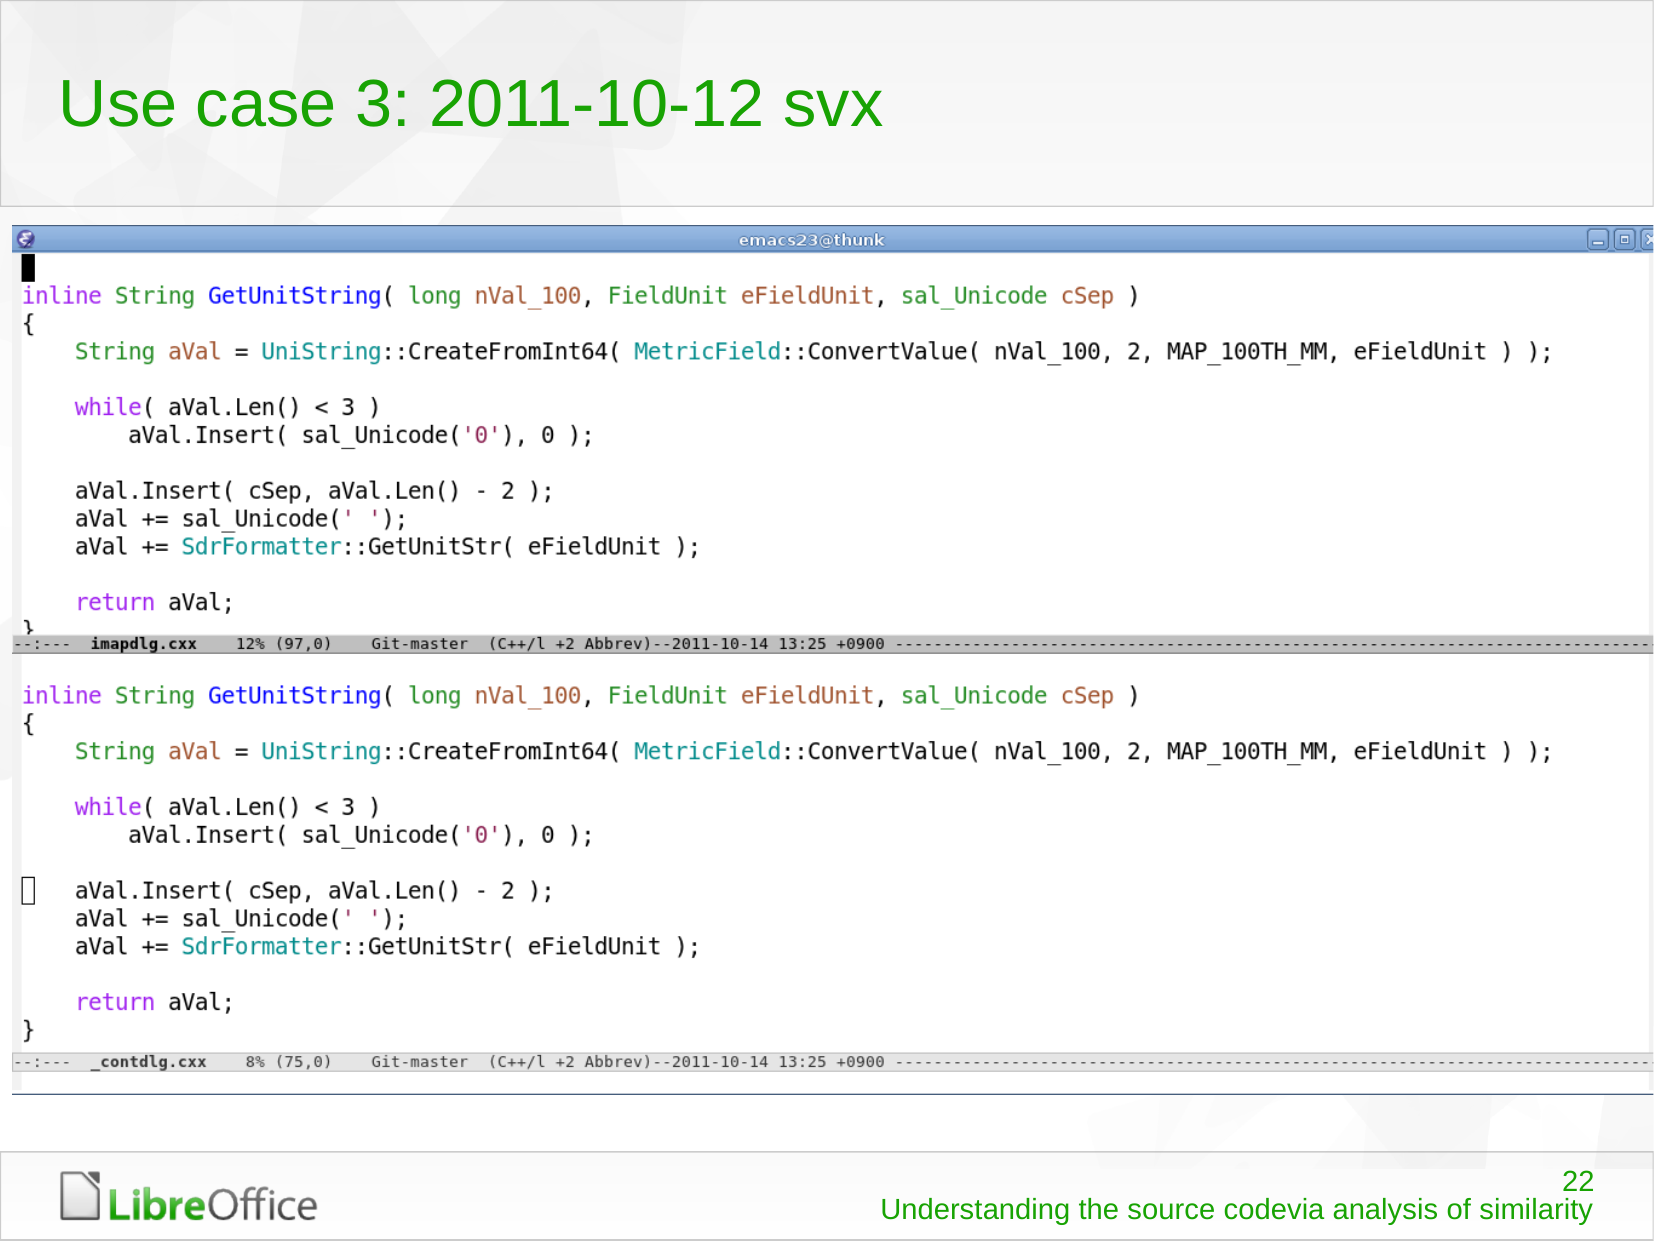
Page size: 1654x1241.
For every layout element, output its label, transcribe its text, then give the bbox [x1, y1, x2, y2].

picture [41, 1152, 337, 1240]
title Use case 3: 2011-10-12 svx [59, 29, 1595, 178]
picture [0, 0, 1654, 1169]
